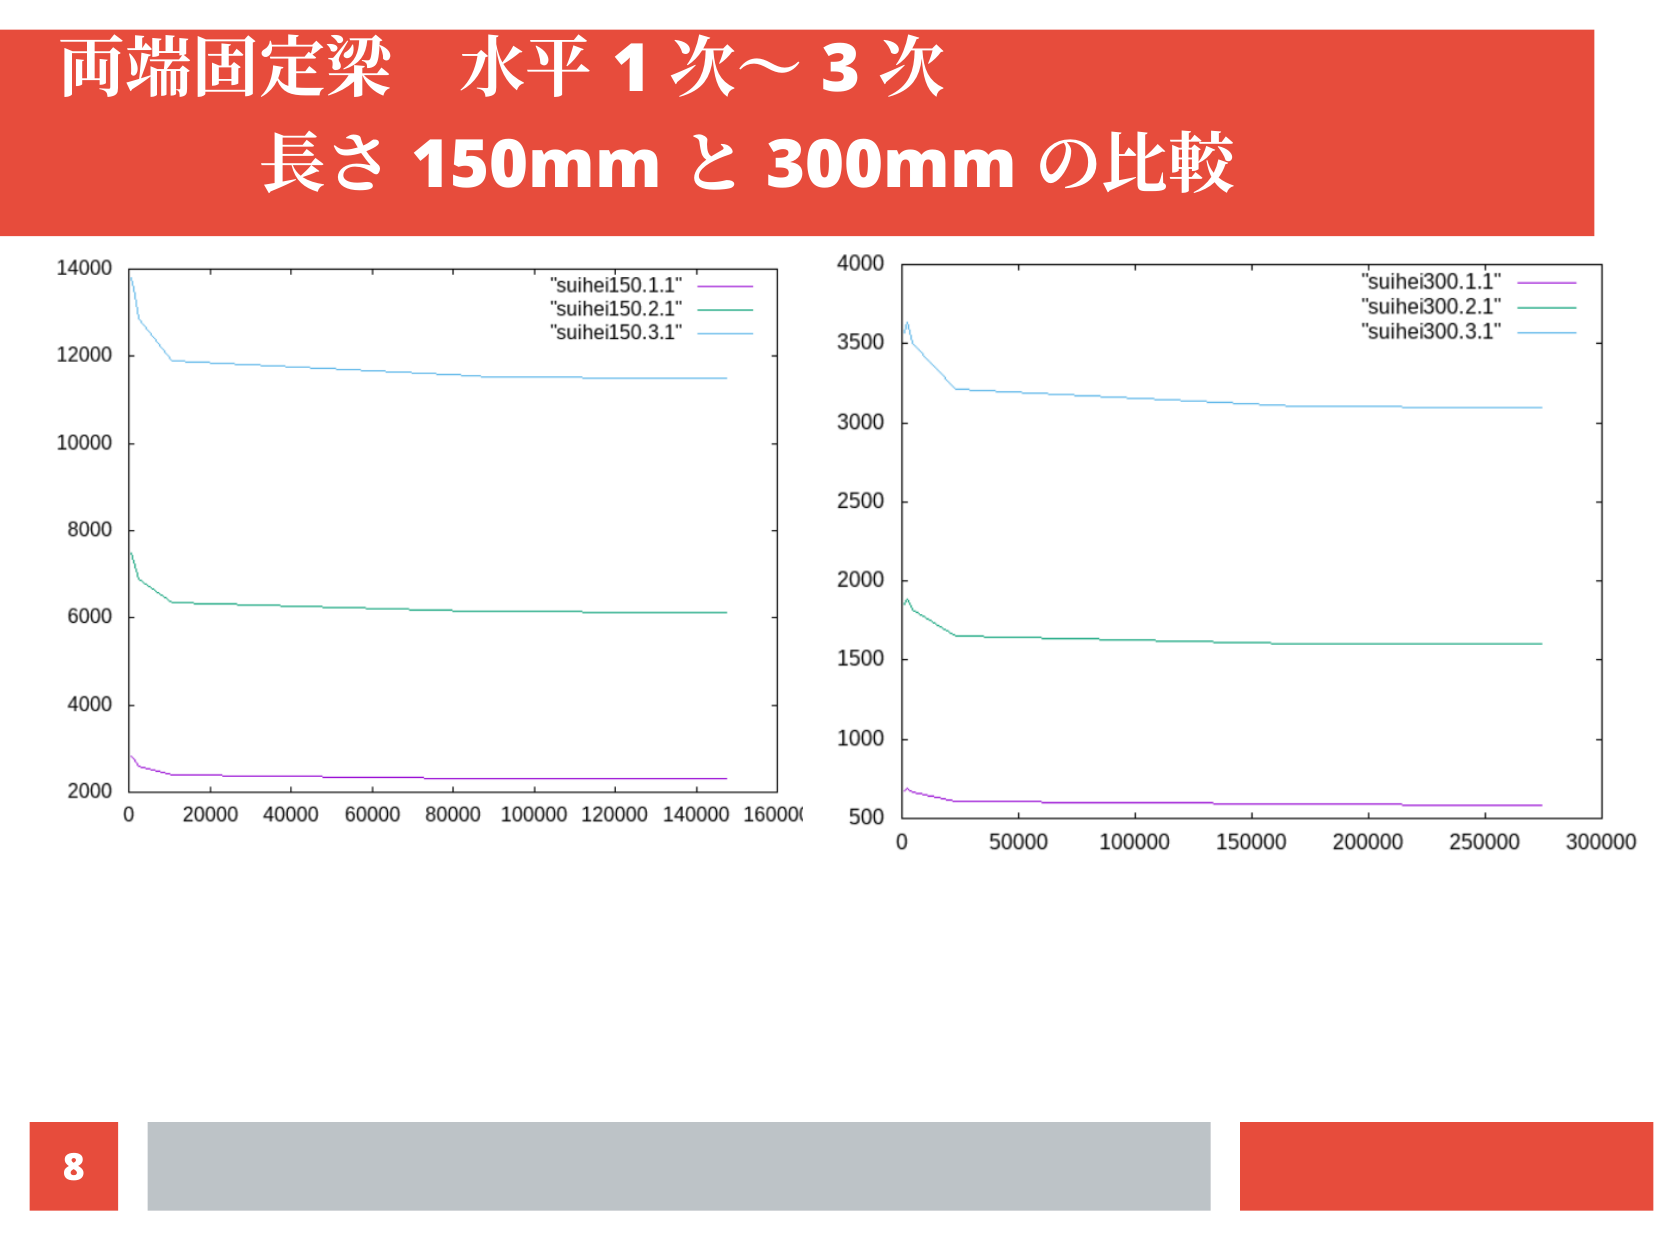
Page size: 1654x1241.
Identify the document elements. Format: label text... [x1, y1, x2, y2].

picture [23, 239, 1642, 869]
title 両端固定梁 水平1次〜3次 長さ150mmと300mmの比較 [59, 59, 1595, 207]
